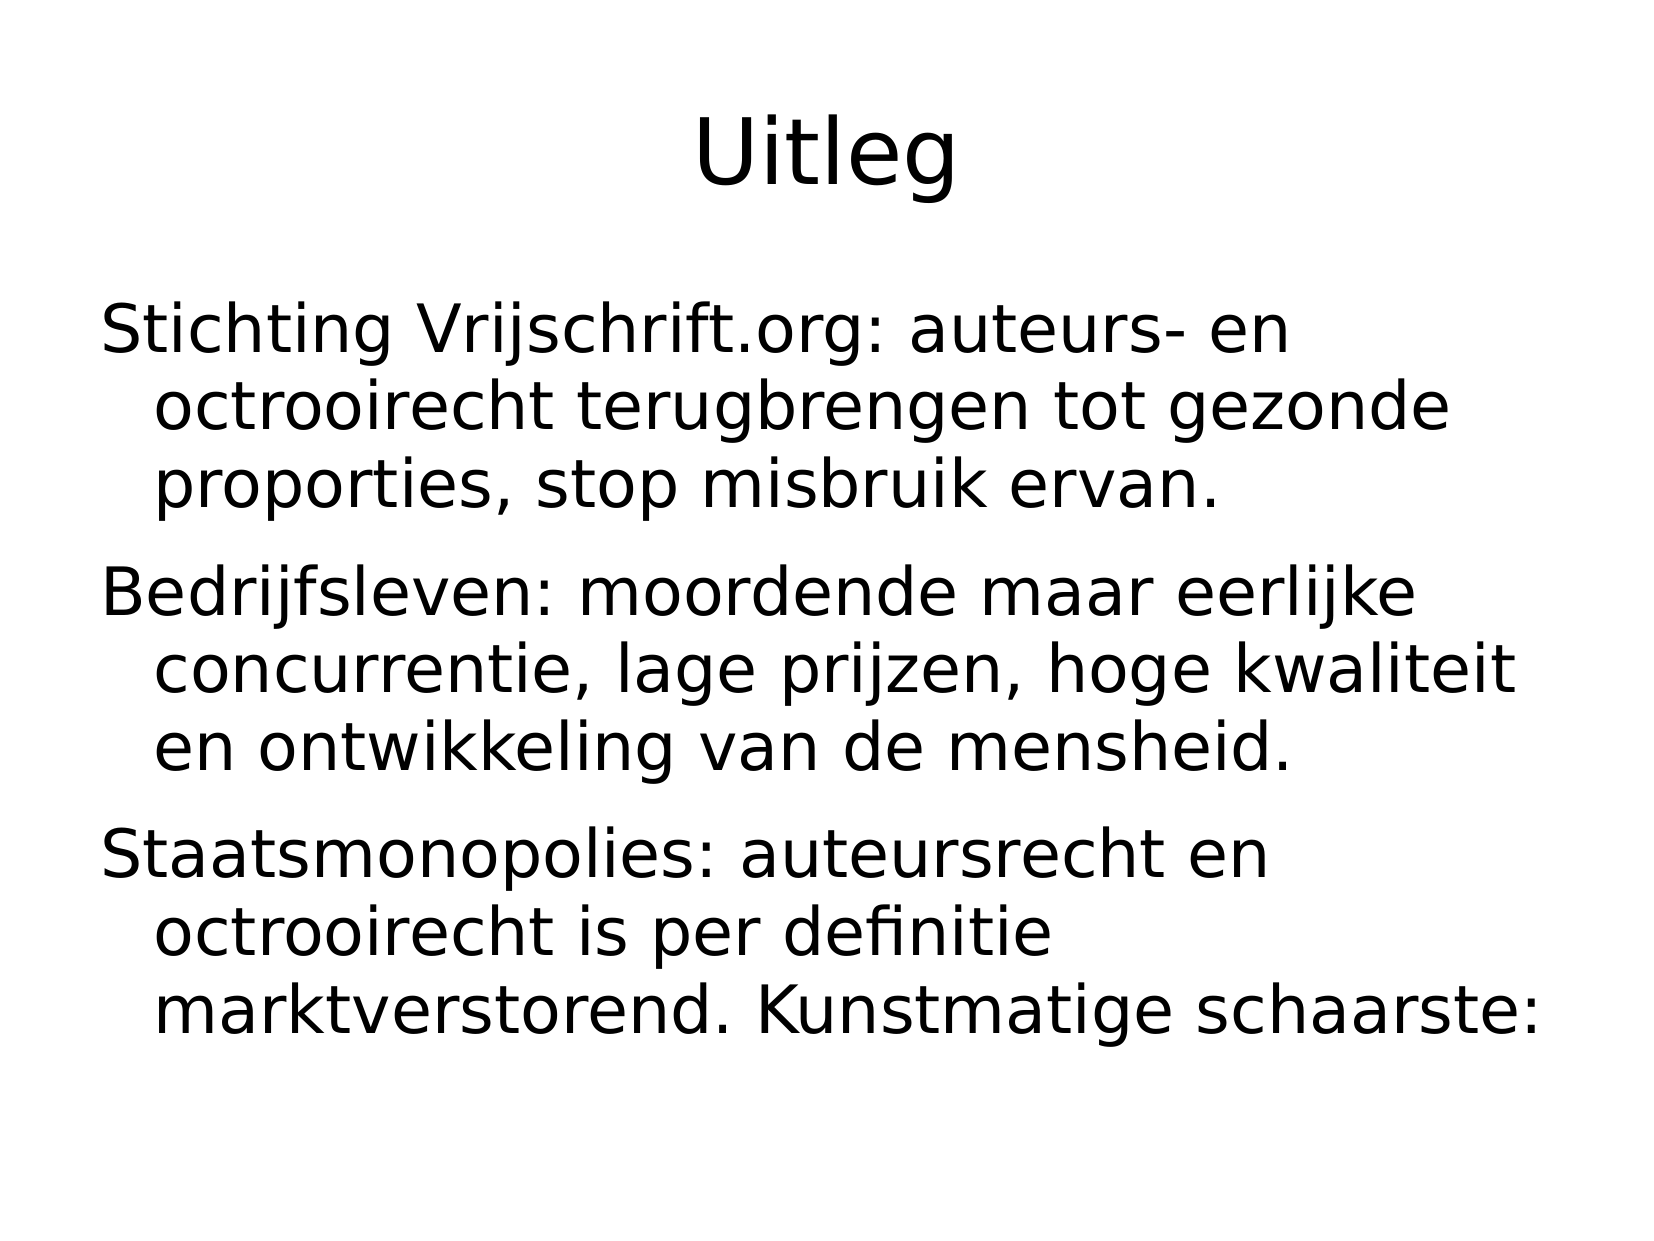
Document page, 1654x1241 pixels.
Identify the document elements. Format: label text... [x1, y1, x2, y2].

list Stichting Vrijschrift.org: auteurs- en octrooirecht terugbrengen tot gezonde proporties, stop misbruik ervan. Bedrijfsleven: moordende maar eerlijke concurrentie, lage prijzen, hoge kwaliteit en ontwikkeling van de mensheid. Staatsmonopolies: auteursrecht en octrooirecht is per definitie marktverstorend. Kunstmatige schaarste: [82, 290, 1571, 1109]
title Uitleg [82, 49, 1571, 257]
